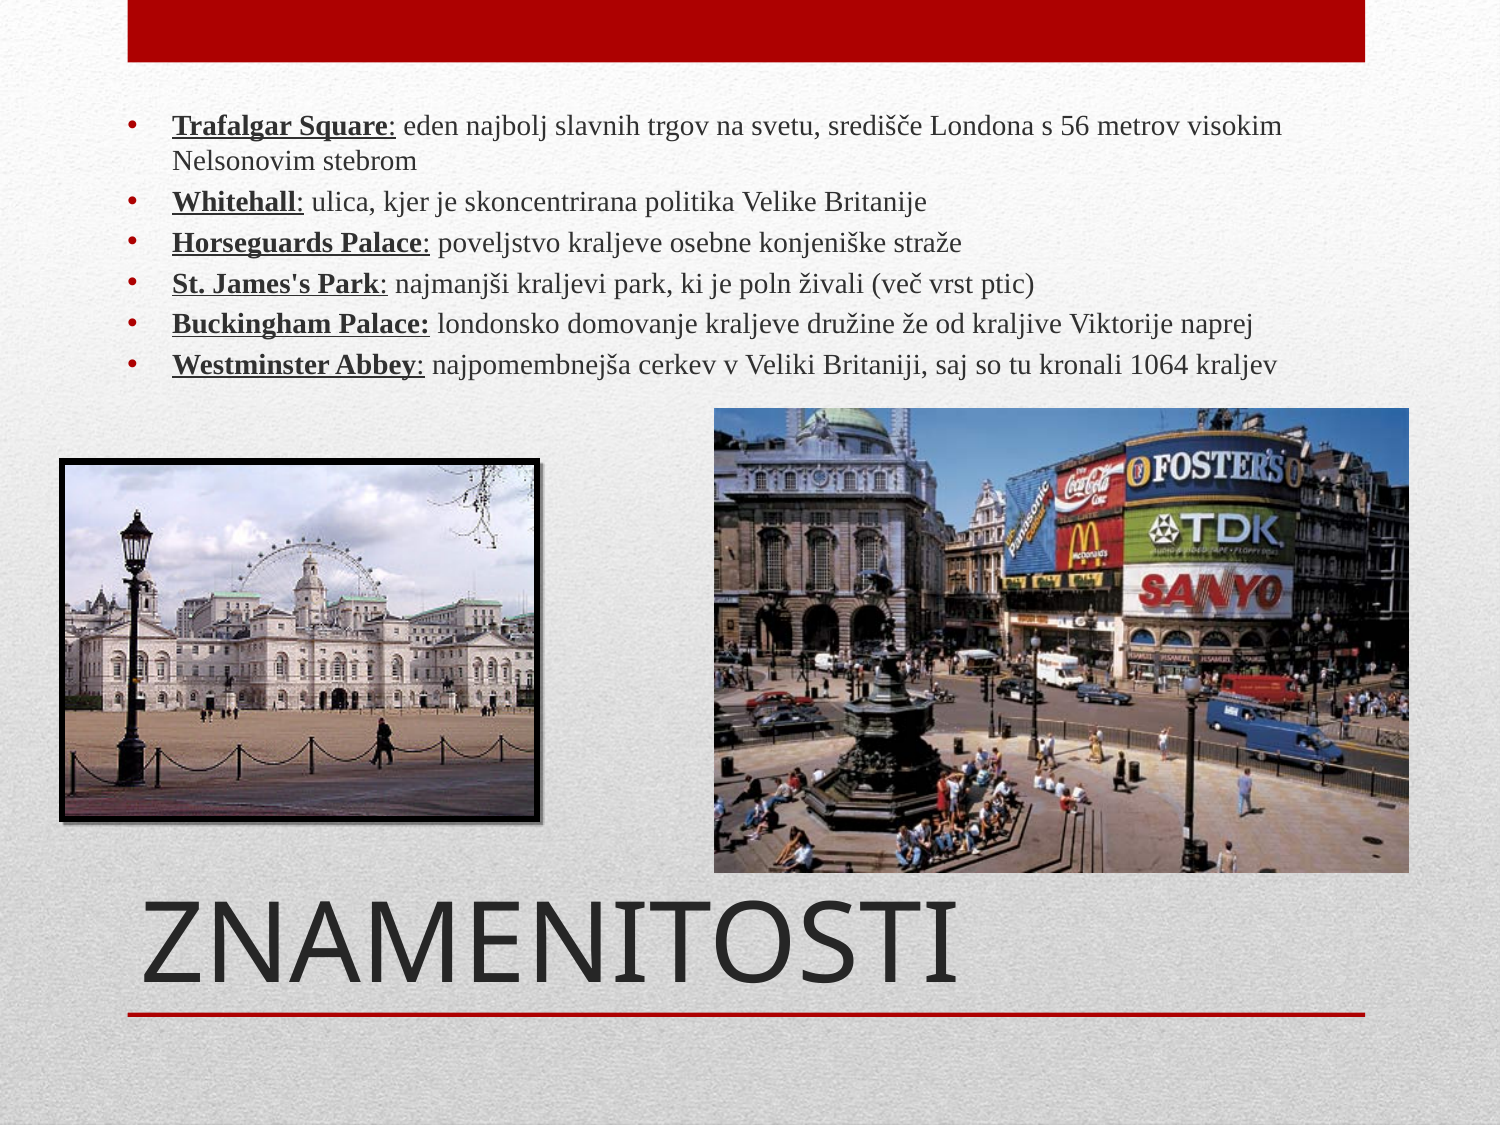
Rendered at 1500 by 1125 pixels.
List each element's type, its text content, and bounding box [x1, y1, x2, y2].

picture [0, 0, 1500, 1125]
picture [64, 464, 534, 817]
list Trafalgar Square: eden najbolj slavnih trgov na svetu, središče Londona s 56 metrov visokim Nelsonovim stebrom Whitehall: ulica, kjer je skoncentrirana politika Velike Britanije Horseguards Palace: poveljstvo kraljeve osebne konjeniške straže St. James's Park: najmanjši kraljevi park, ki je poln živali (več vrst ptic) Buckingham Palace: londonsko domovanje kraljeve družine že od kraljive Viktorije naprej Westminster Abbey: najpomembnejša cerkev v Veliki Britaniji, saj so tu kronali 1064 kraljev [112, 0, 1350, 563]
title ZNAMENITOSTI [125, 750, 1238, 1013]
